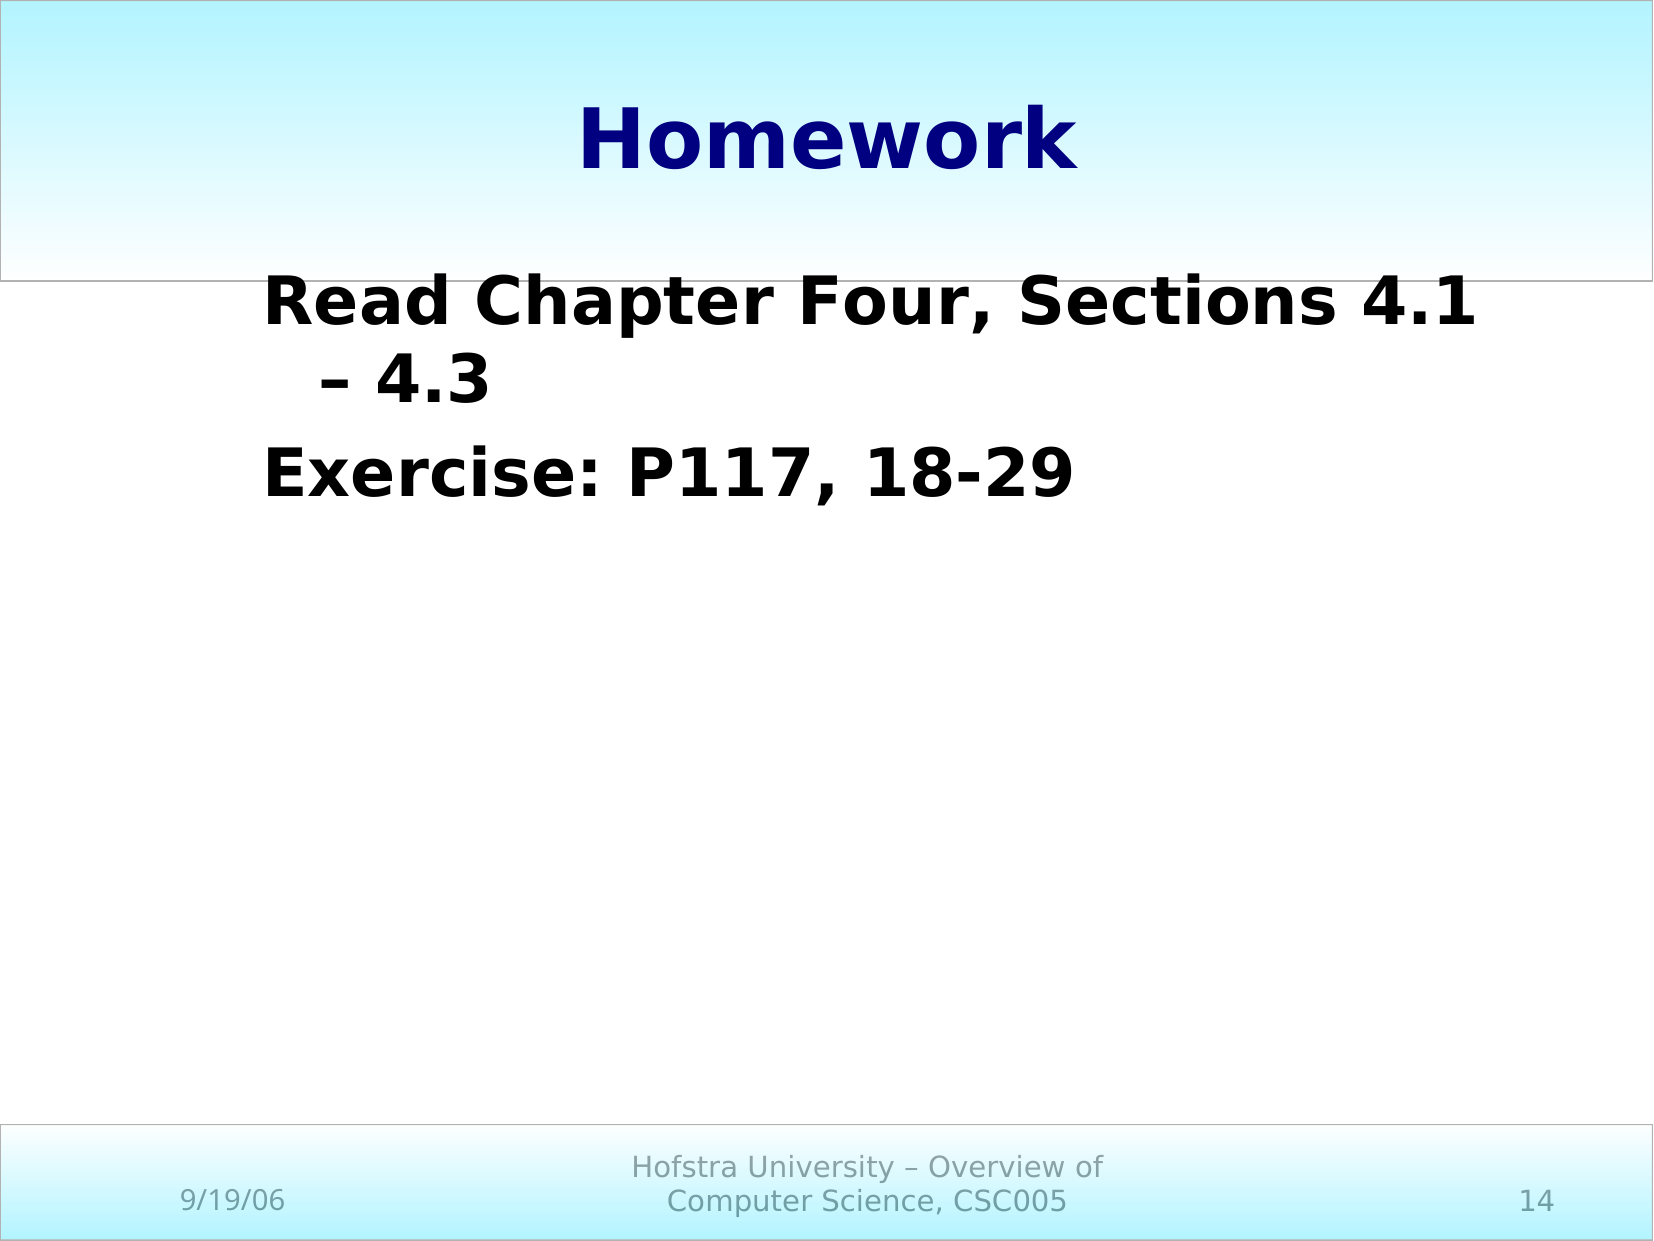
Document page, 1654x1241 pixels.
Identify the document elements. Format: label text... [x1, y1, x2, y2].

title Homework [78, 77, 1576, 203]
list Read Chapter Four, Sections 4.1 – 4.3 Exercise: P117, 18-29 [262, 262, 1512, 1007]
